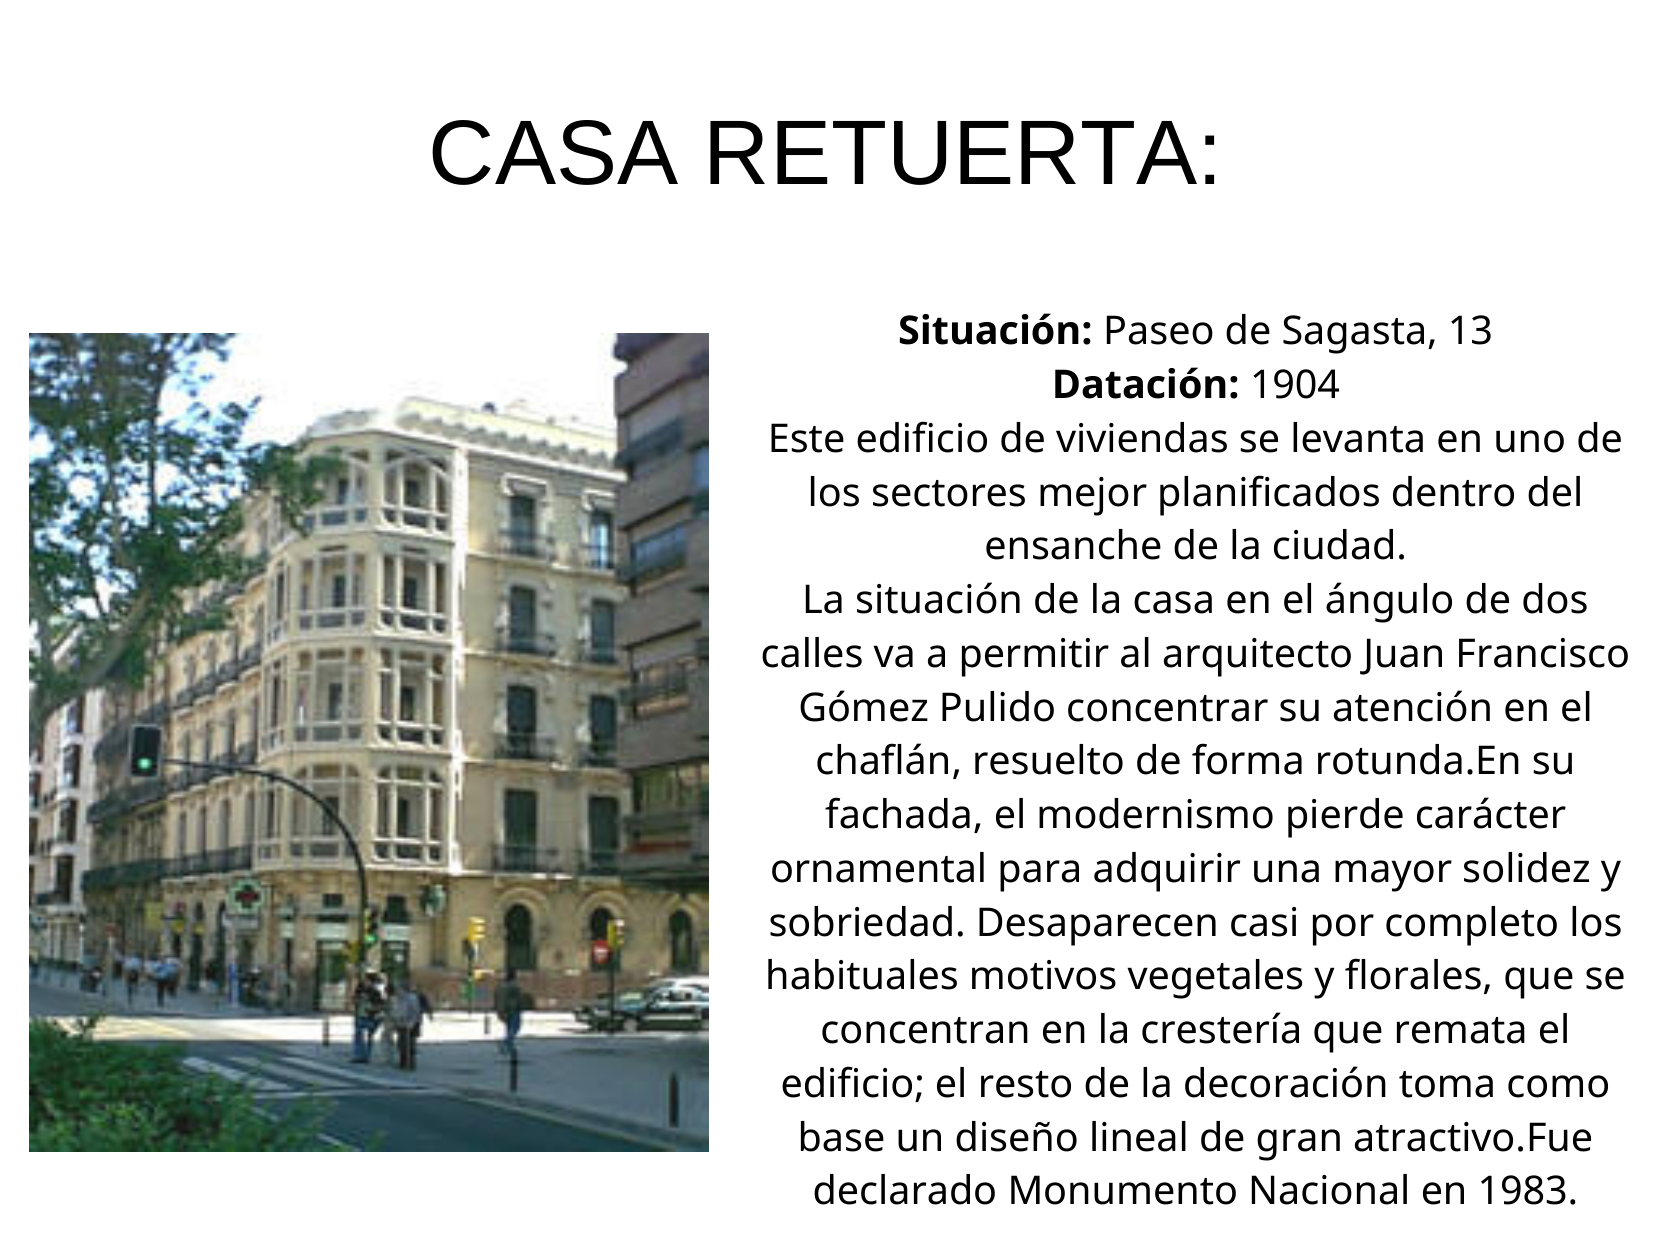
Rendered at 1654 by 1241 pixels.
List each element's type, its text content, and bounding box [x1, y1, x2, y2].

title CASA RETUERTA: [82, 49, 1571, 257]
text_box Situación: Paseo de Sagasta, 13 Datación: 1904 Este edificio de viviendas se levanta en uno de los sectores mejor planificados dentro del ensanche de la ciudad. La situación de la casa en el ángulo de dos calles va a permitir al arquitecto Juan Francisco Gómez Pulido concentrar su atención en el chaflán, resuelto de forma rotunda.En su fachada, el modernismo pierde carácter ornamental para adquirir una mayor solidez y sobriedad. Desaparecen casi por completo los habituales motivos vegetales y florales, que se concentran en la crestería que remata el edificio; el resto de la decoración toma como base un diseño lineal de gran atractivo.Fue declarado Monumento Nacional en 1983. [738, 295, 1654, 1241]
picture [29, 333, 709, 1152]
